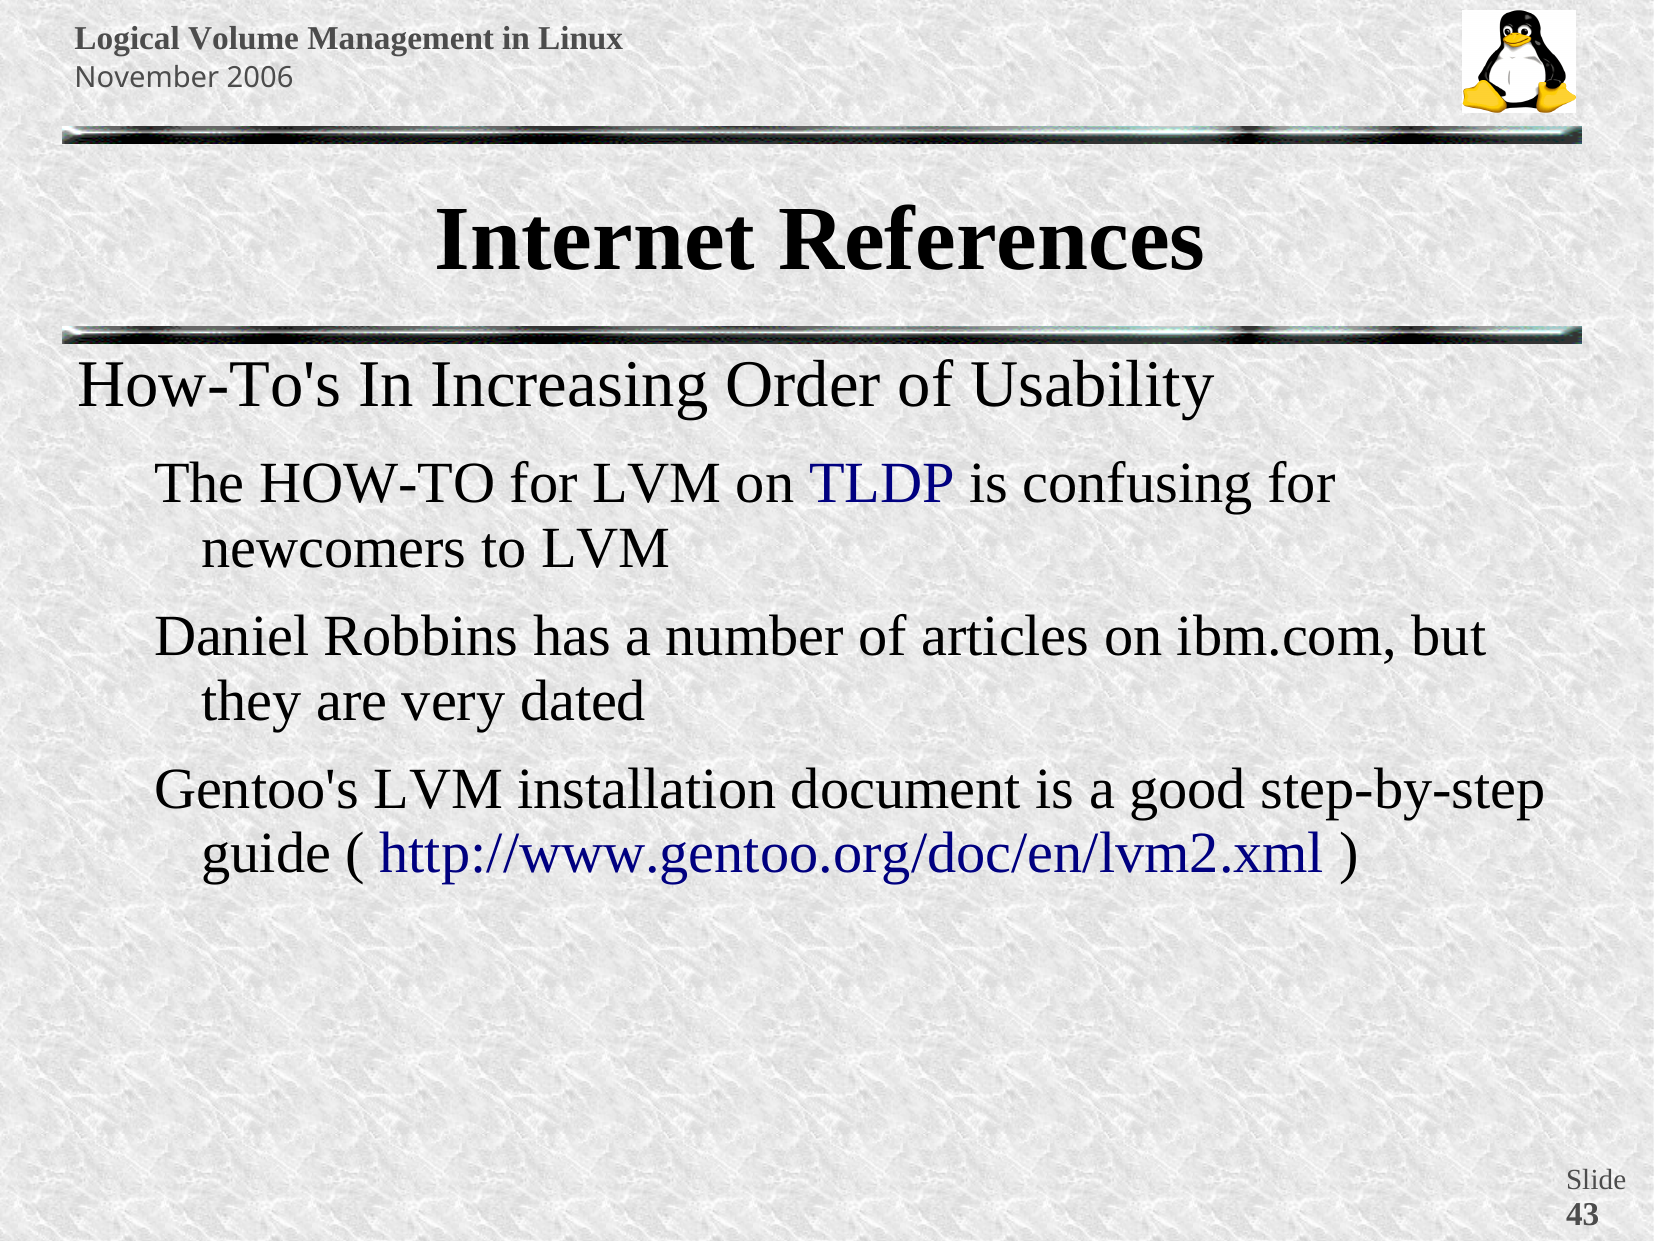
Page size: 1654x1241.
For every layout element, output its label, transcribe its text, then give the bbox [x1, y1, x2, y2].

picture [0, 0, 1654, 1241]
title Internet References [59, 156, 1582, 320]
list How-To's In Increasing Order of Usability The HOW-TO for LVM on TLDP is confusing for newcomers to LVM Daniel Robbins has a number of articles on ibm.com, but they are very dated Gentoo's LVM installation document is a good step-by-step guide ( http://www.gentoo.org/doc/en/lvm2.xml ) [59, 347, 1582, 1188]
